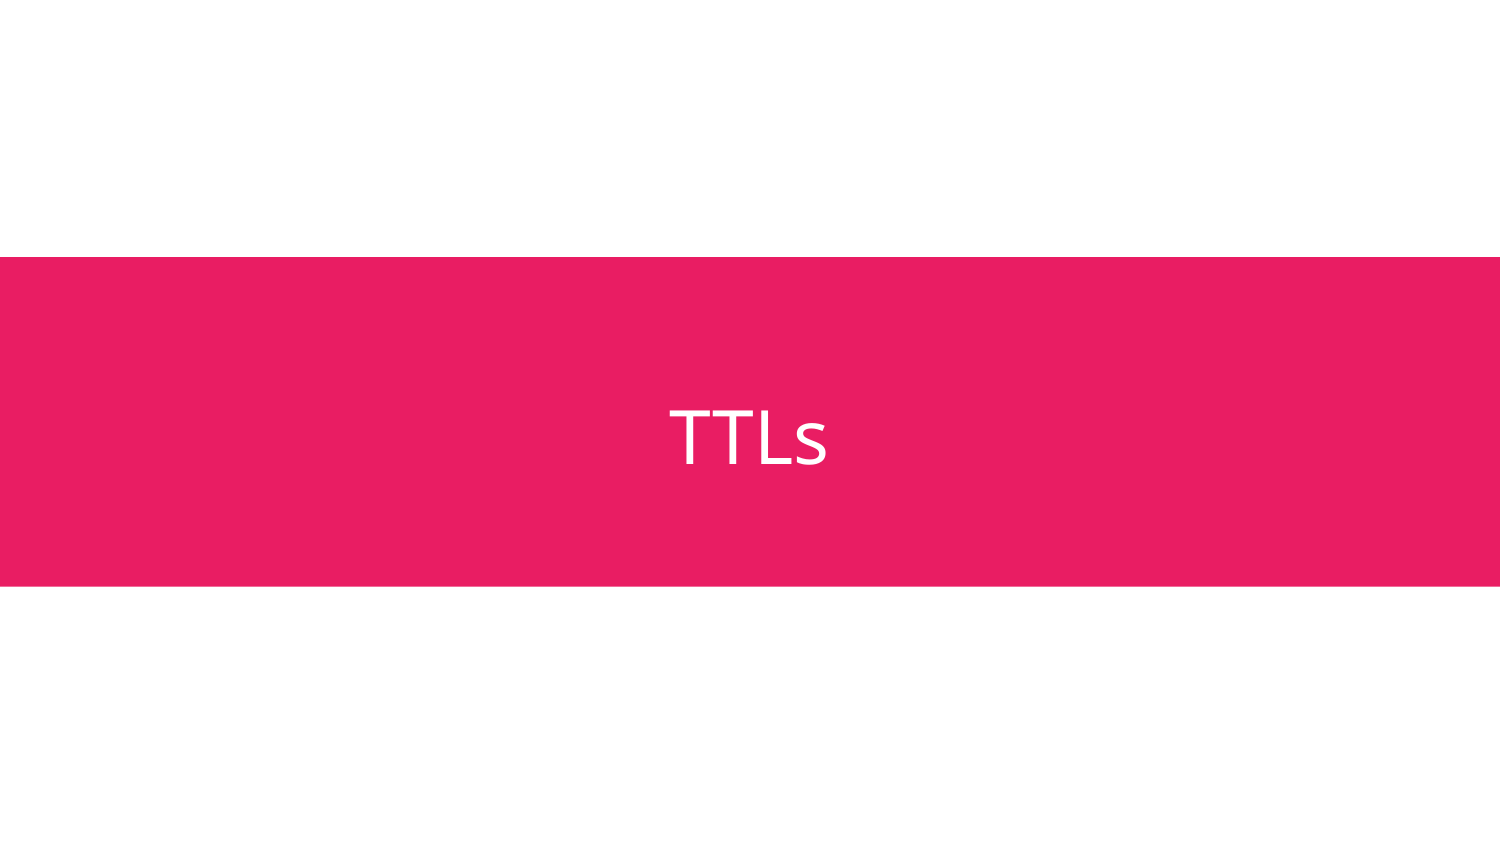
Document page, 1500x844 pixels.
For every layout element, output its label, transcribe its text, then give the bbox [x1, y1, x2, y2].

title TTLs [70, 309, 1430, 559]
